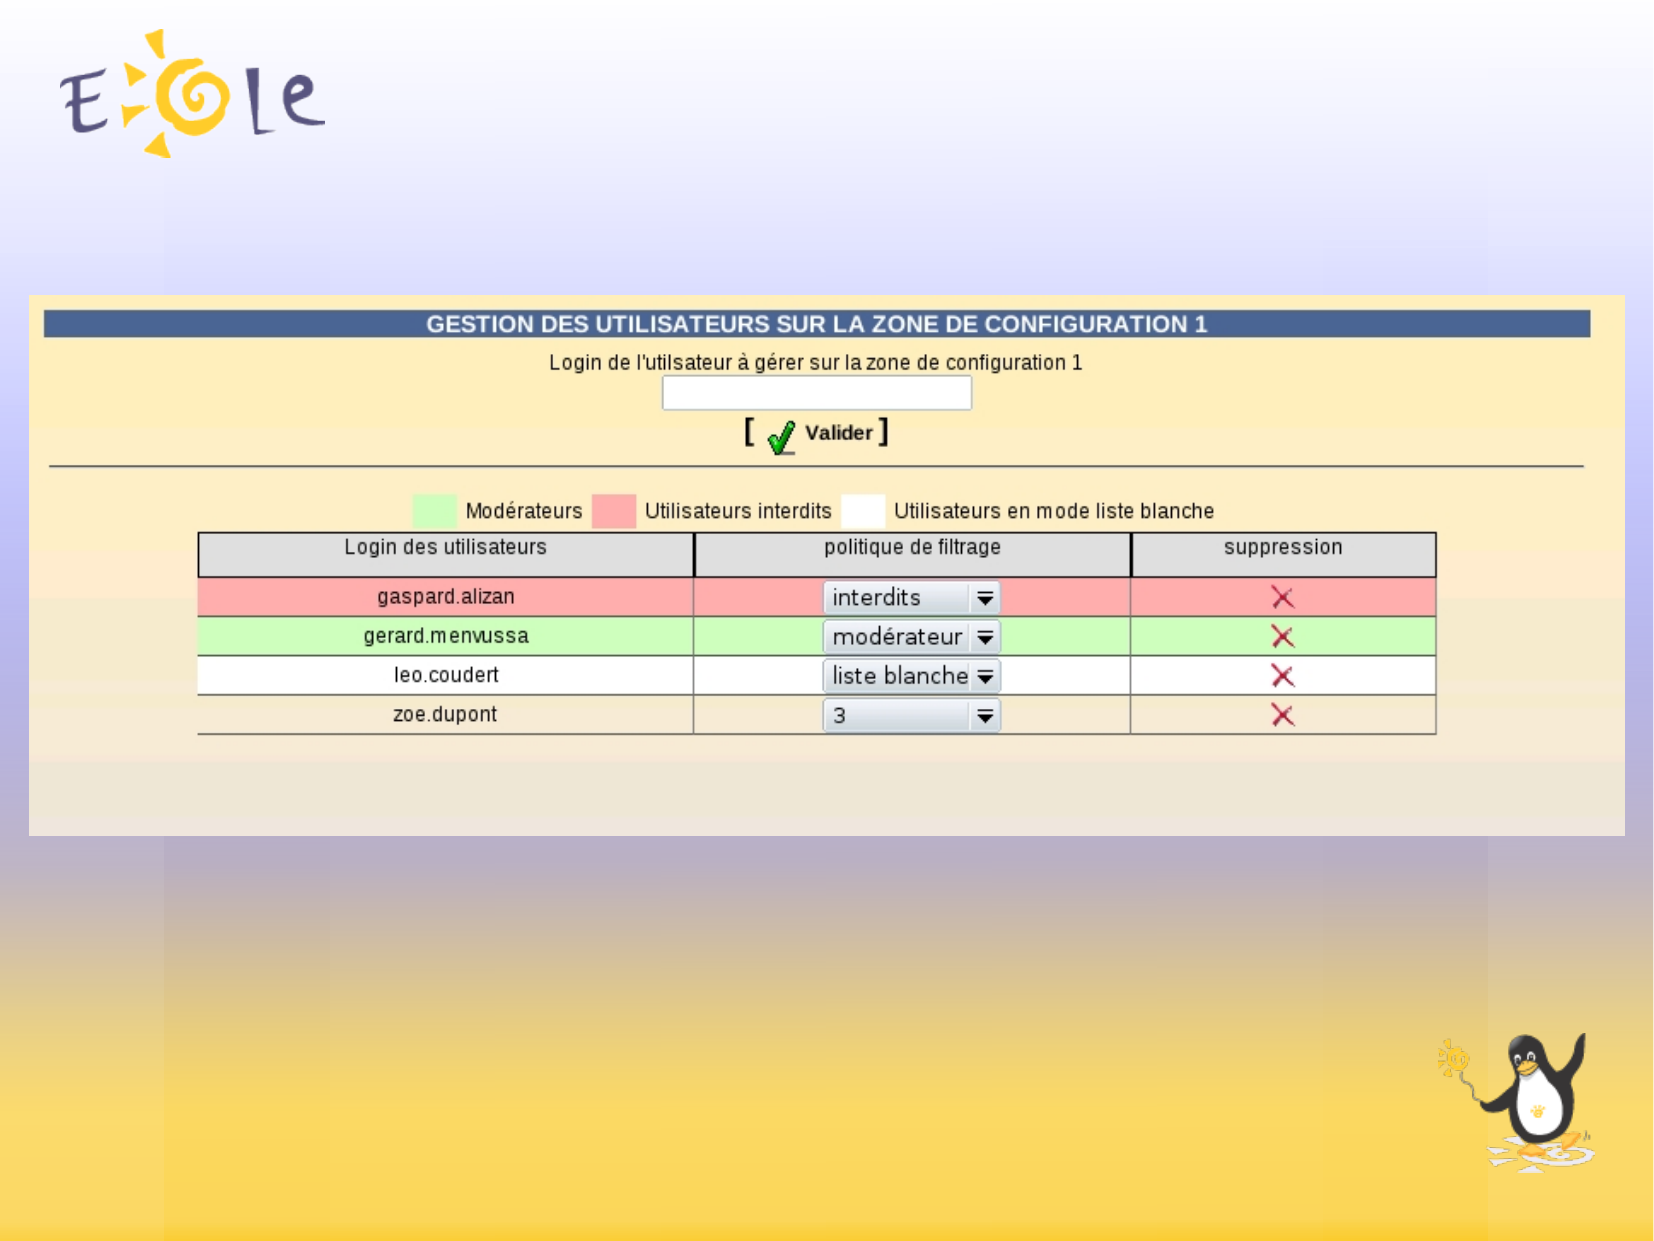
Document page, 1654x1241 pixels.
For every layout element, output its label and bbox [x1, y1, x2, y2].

subtitle [82, 836, 1571, 1102]
picture [0, 0, 1654, 1241]
title [88, 59, 1577, 252]
